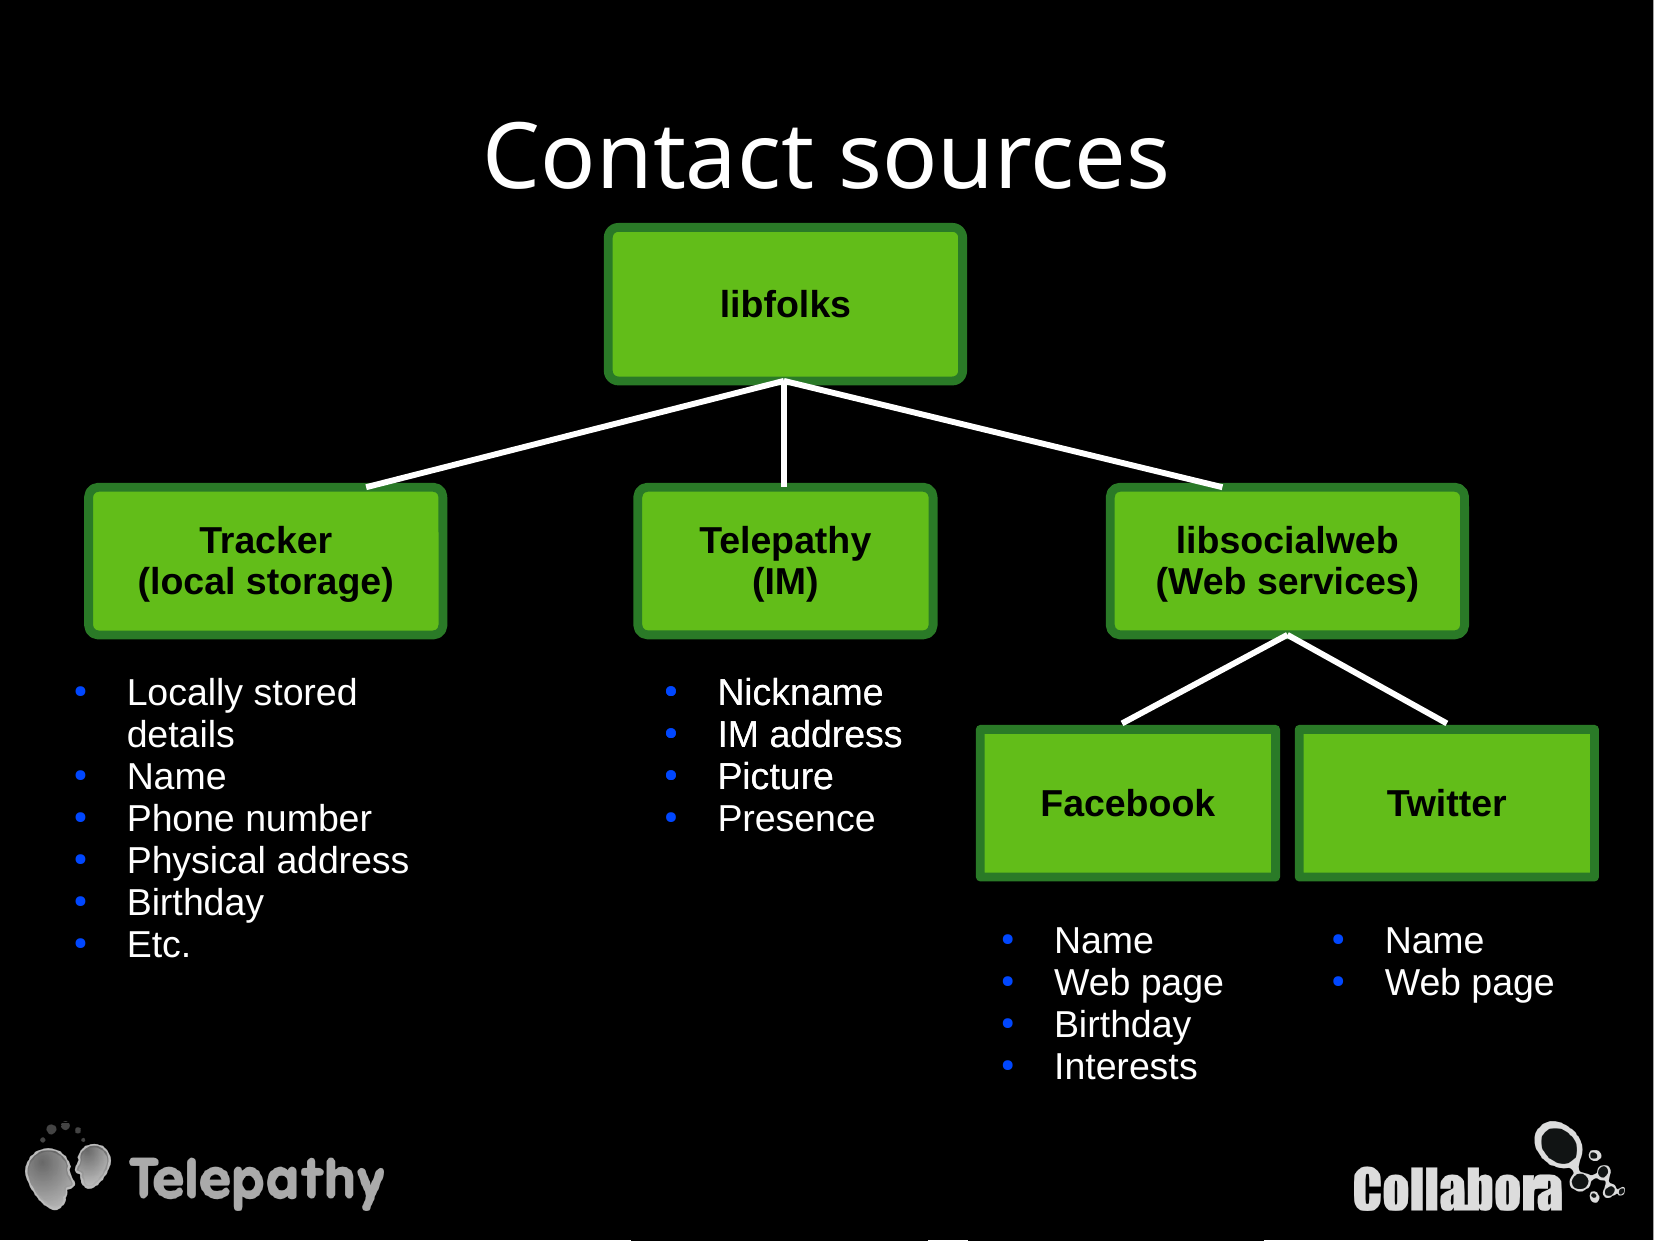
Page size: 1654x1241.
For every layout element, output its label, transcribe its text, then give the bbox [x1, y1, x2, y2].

text_box Nickname IM address Picture Presence [631, 664, 928, 1241]
picture [1354, 1121, 1625, 1211]
text_box libfolks [608, 250, 963, 381]
picture [25, 1121, 384, 1211]
text_box Name Web page [1299, 912, 1595, 1093]
text_box Telepathy (IM) [637, 487, 934, 635]
text_box Twitter [1299, 729, 1595, 878]
title Contact sources [82, 56, 1571, 250]
text_box Facebook [980, 729, 1276, 878]
text_box Name Web page Birthday Interests [968, 912, 1264, 1241]
text_box Locally stored details Name Phone number Physical address Birthday Etc. [41, 664, 485, 1123]
text_box Tracker (local storage) [88, 487, 443, 636]
text_box libsocialweb (Web services) [1110, 487, 1465, 635]
